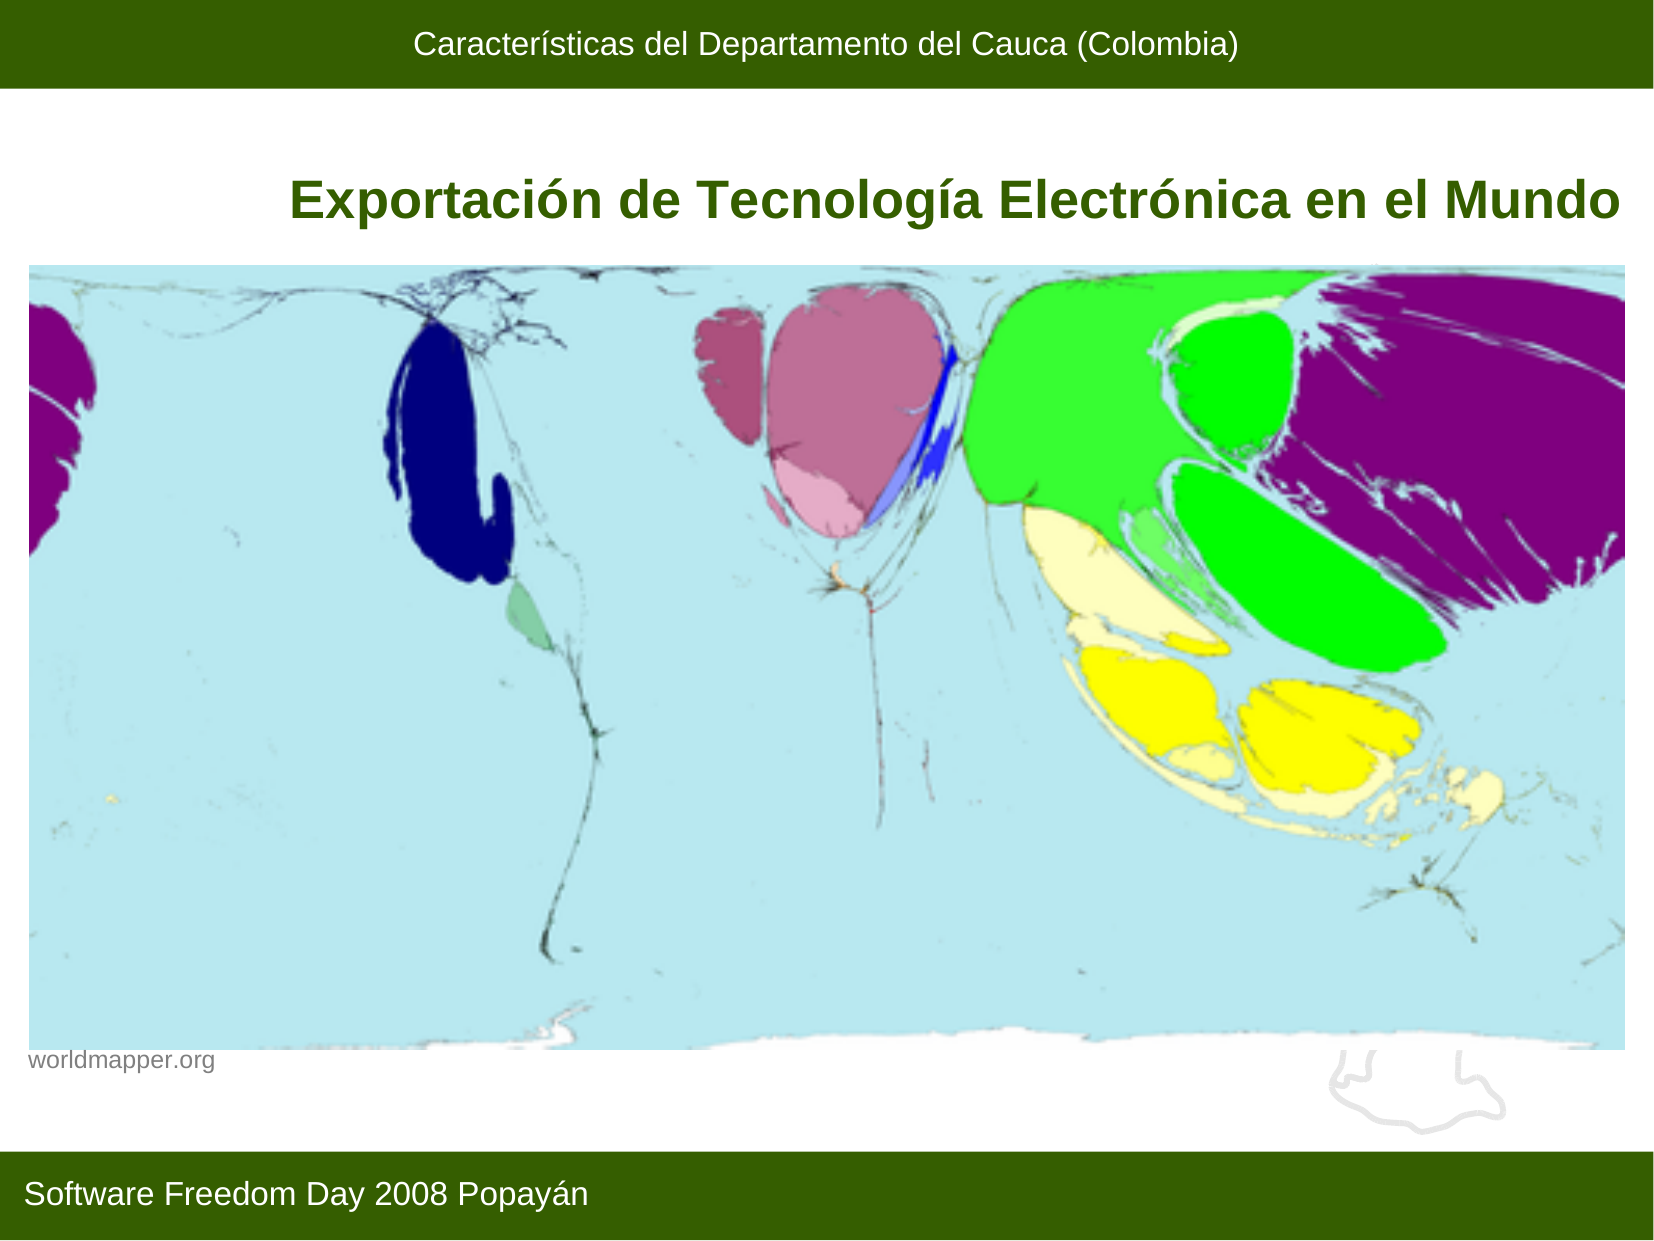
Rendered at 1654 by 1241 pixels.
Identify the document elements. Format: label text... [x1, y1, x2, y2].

title Exportación de Tecnología Electrónica en el Mundo [147, 147, 1625, 252]
text_box worldmapper.org [28, 1045, 214, 1074]
picture [29, 265, 1625, 1051]
